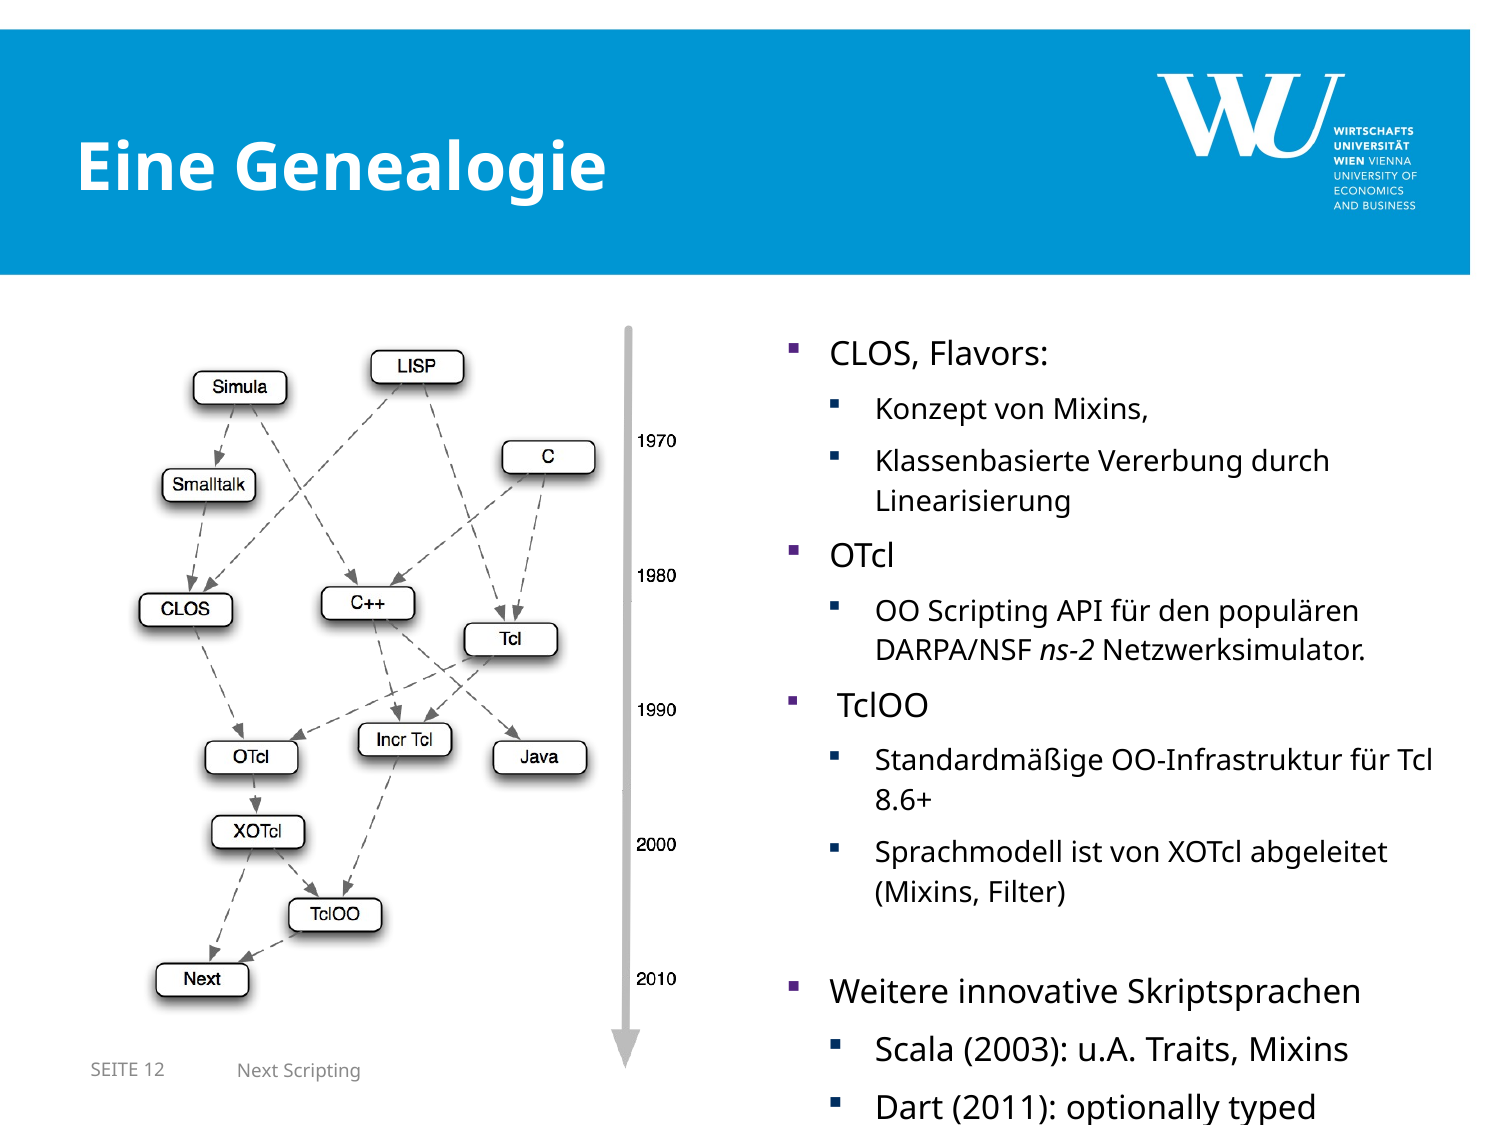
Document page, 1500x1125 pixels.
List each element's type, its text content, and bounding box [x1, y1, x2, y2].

picture [1346, 157, 1354, 164]
title Eine Genealogie [75, 70, 1106, 259]
text_box Next Scripting [223, 1040, 751, 1101]
picture [1335, 158, 1343, 164]
list CLOS, Flavors: Konzept von Mixins, Klassenbasierte Vererbung durch Linearisierung OTcl OO Scripting API für den populären DARPA/NSF ns-2 Netzwerksimulator. TclOO Standardmäßige OO-Infrastruktur für Tcl 8.6+ Sprachmodell ist von XOTcl abgeleitet (Mixins, Filter) Weitere innovative Skriptsprachen Scala (2003): u.A. Traits, Mixins Dart (2011): optionally typed [785, 322, 1441, 1066]
picture [1350, 127, 1361, 134]
picture [1335, 128, 1343, 134]
picture [0, 0, 1500, 1125]
picture [1091, 1103, 1101, 1117]
picture [1263, 1103, 1273, 1117]
picture [1363, 128, 1372, 135]
picture [1158, 74, 1344, 158]
picture [1374, 188, 1385, 193]
picture [1343, 143, 1353, 149]
text_box SEITE <number> [75, 1040, 223, 1101]
